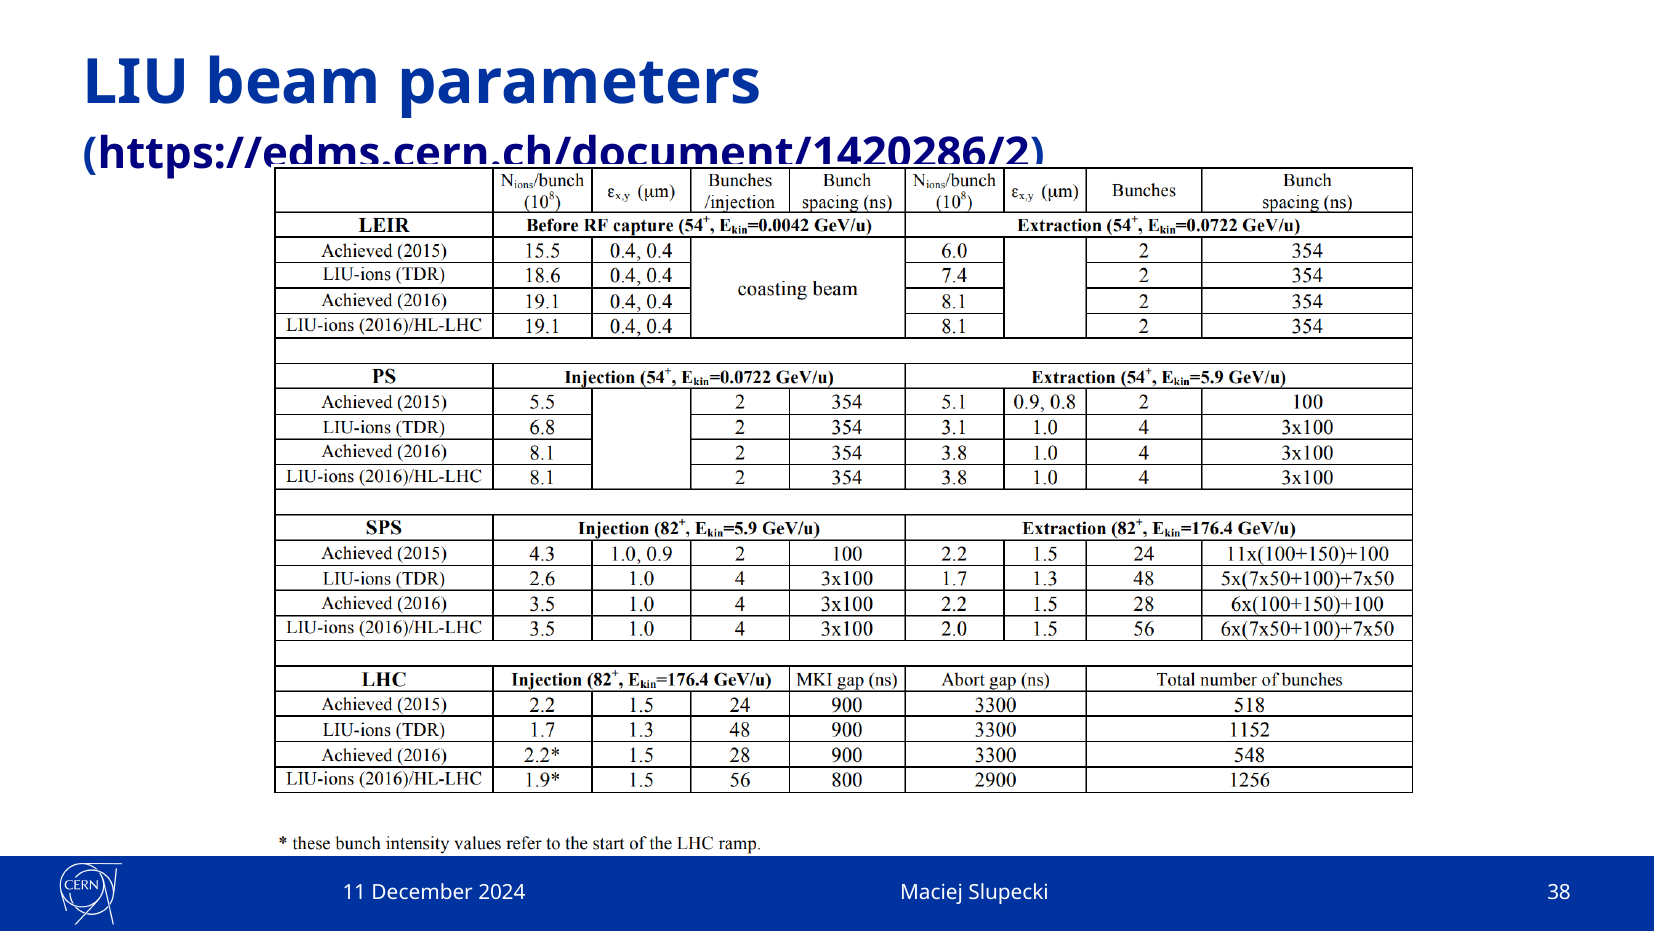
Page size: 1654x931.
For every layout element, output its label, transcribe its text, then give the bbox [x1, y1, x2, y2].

picture [271, 164, 1418, 856]
picture [56, 859, 127, 928]
title LIU beam parameters (https://edms.cern.ch/document/1420286/2) [82, 37, 1571, 193]
